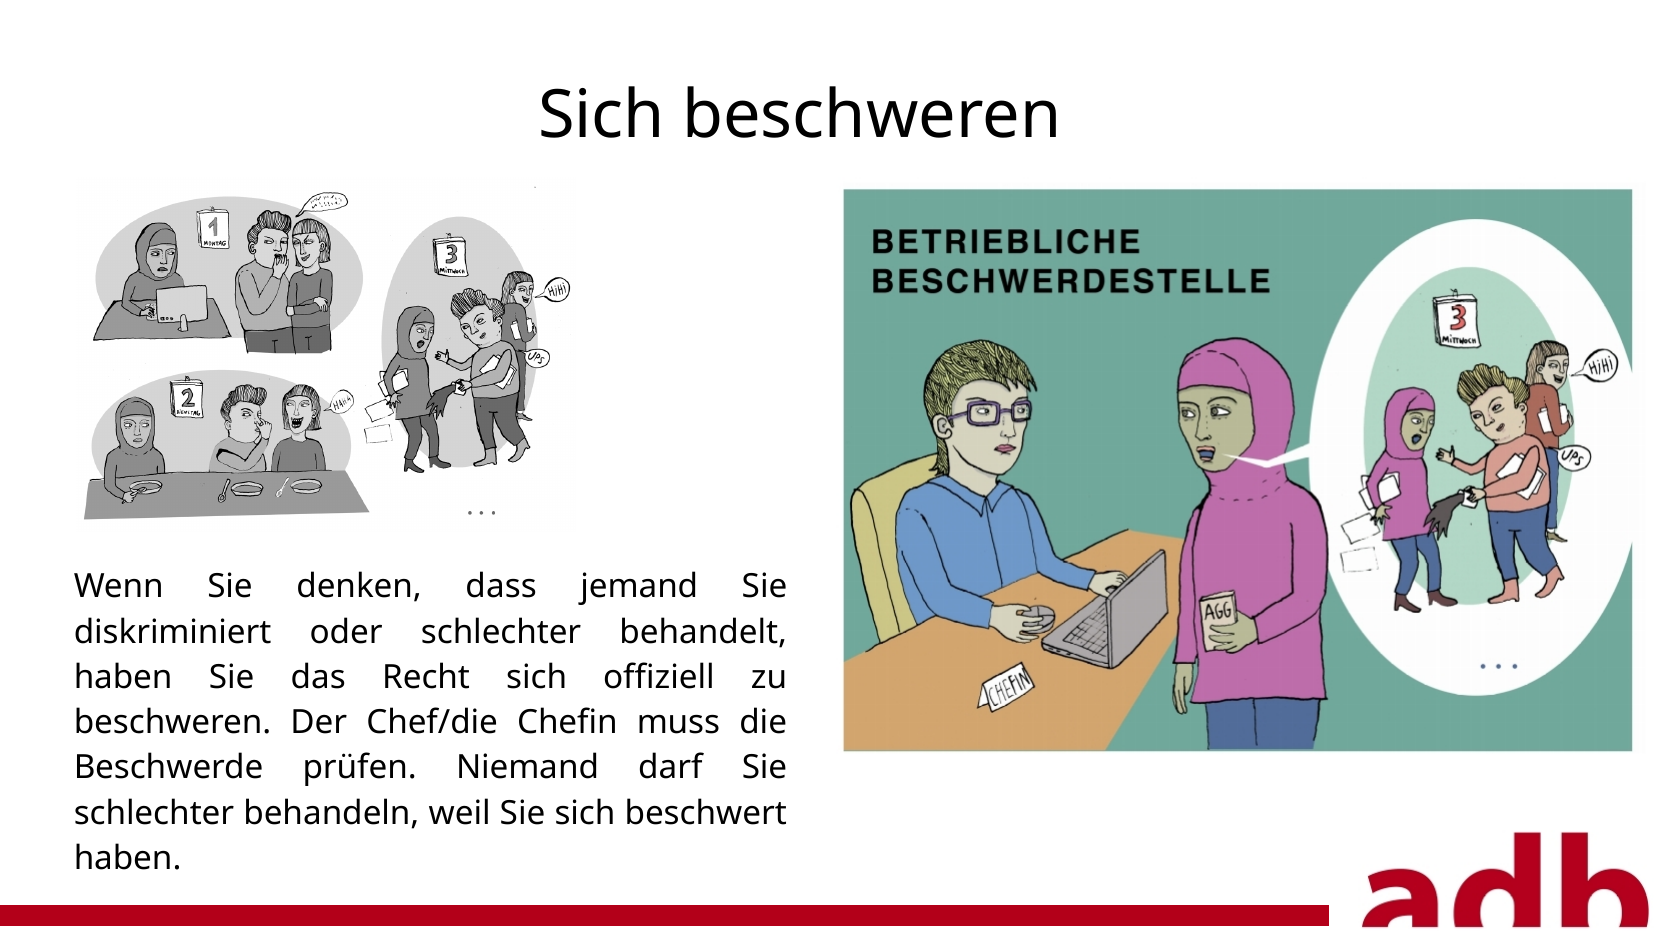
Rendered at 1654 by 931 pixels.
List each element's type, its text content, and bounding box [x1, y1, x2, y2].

picture [76, 177, 576, 532]
text_box Sich beschweren [523, 59, 1131, 156]
text_box Wenn Sie denken, dass jemand Sie diskriminiert oder schlechter behandelt, haben Sie das Recht sich offiziell zu beschweren. Der Chef/die Chefin muss die Beschwerde prüfen. Niemand darf Sie schlechter behandeln, weil Sie sich beschwert haben. [59, 555, 804, 854]
picture [1358, 830, 1654, 931]
picture [820, 177, 1654, 768]
